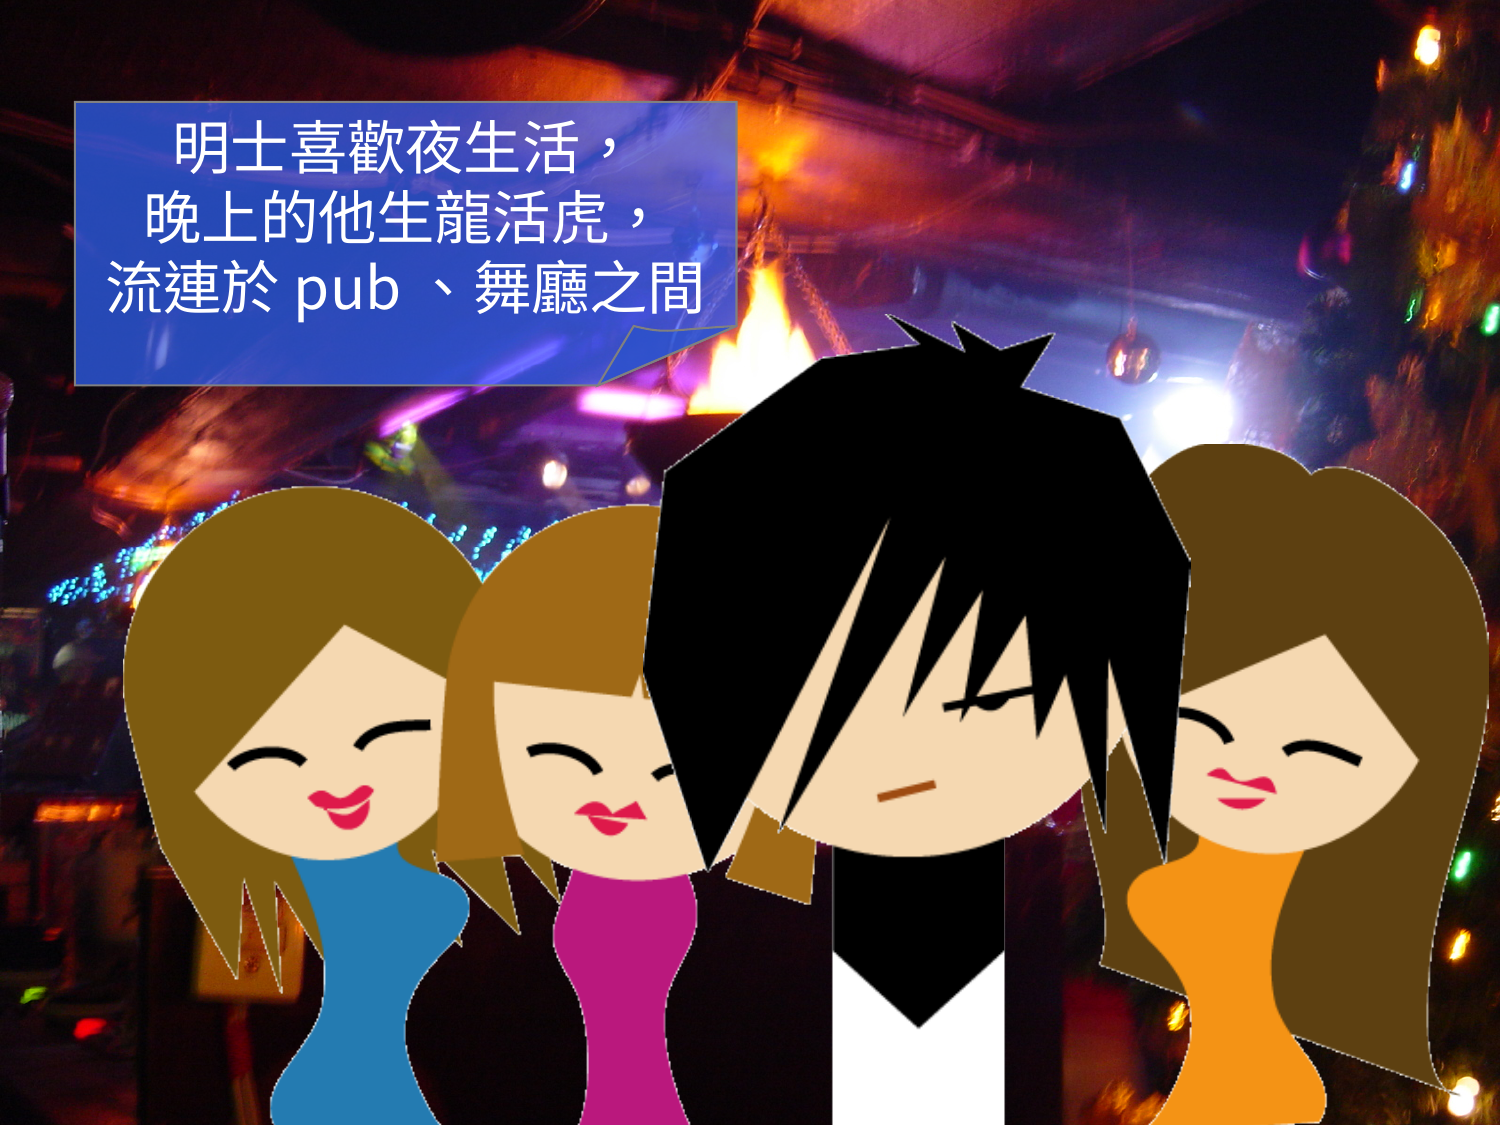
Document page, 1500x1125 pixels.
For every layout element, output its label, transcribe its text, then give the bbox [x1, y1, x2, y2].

picture [0, 0, 1500, 1125]
text_box 明士喜歡夜生活， 晚上的他生龍活虎， 流連於pub、舞廳之間 [74, 101, 737, 386]
